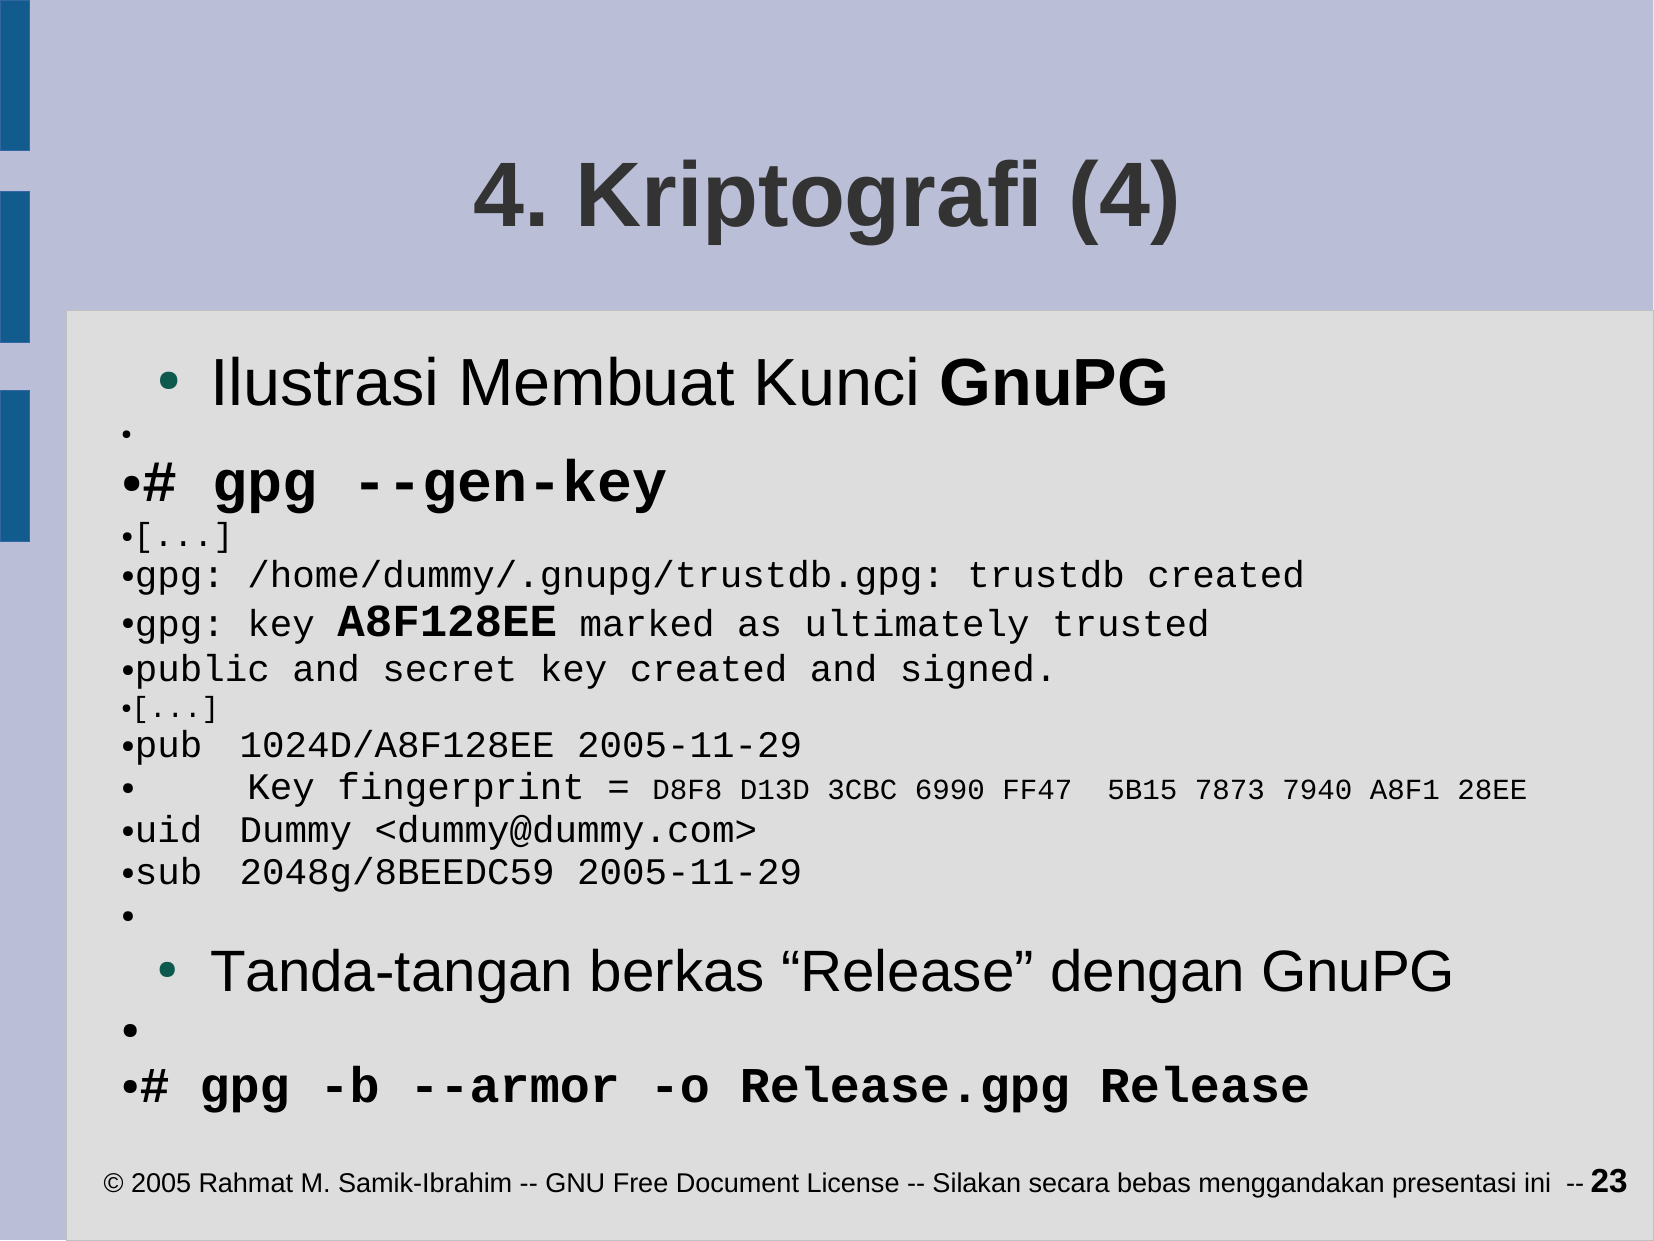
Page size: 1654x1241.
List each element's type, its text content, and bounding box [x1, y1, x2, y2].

list Ilustrasi Membuat Kunci GnuPG # gpg --gen-key [...] gpg: /home/dummy/.gnupg/trustdb.gpg: trustdb created gpg: key A8F128EE marked as ultimately trusted public and secret key created and signed. [...] pub 1024D/A8F128EE 2005-11-29 Key fingerprint = D8F8 D13D 3CBC 6990 FF47 5B15 7873 7940 A8F1 28EE uid Dummy <dummy@dummy.com> sub 2048g/8BEEDC59 2005-11-29 Tanda-tangan berkas “Release” dengan GnuPG # gpg -b --armor -o Release.gpg Release [121, 344, 1534, 1127]
title 4. Kriptografi (4) [121, 91, 1534, 299]
